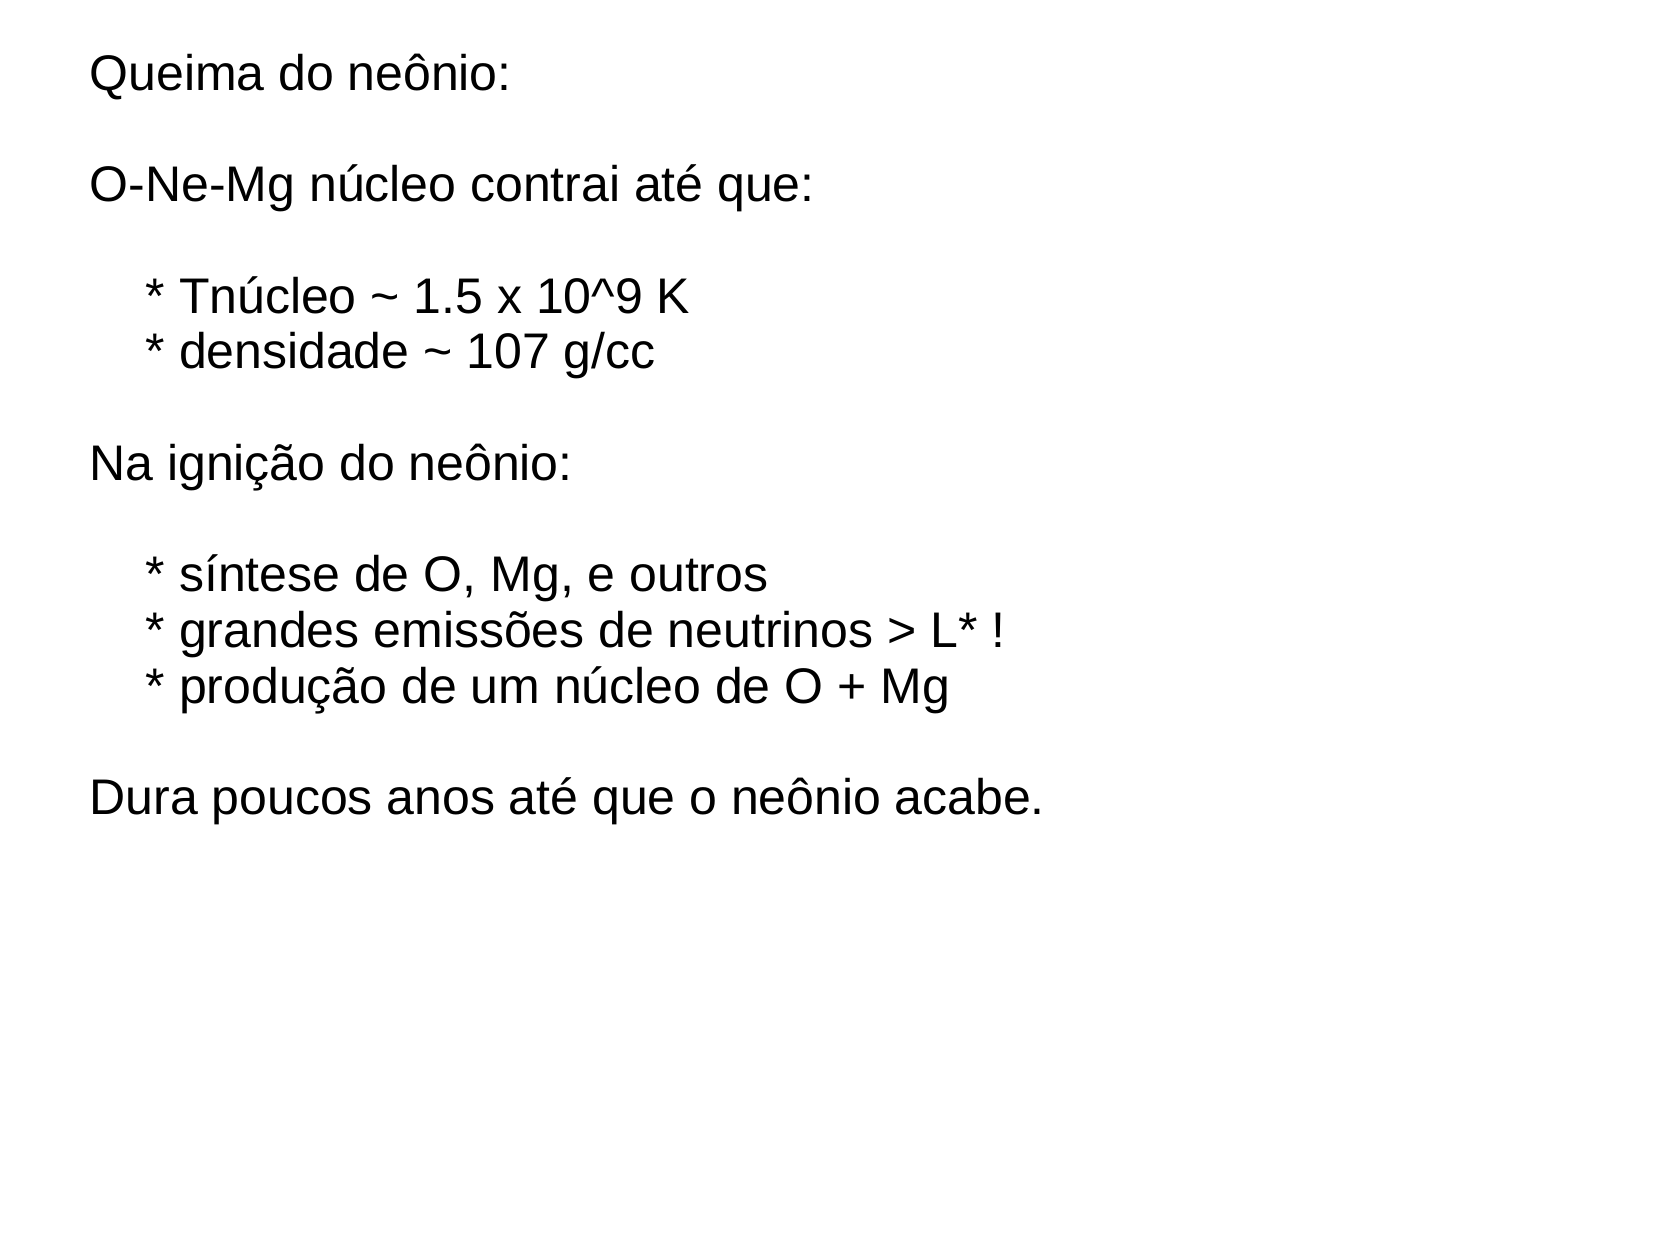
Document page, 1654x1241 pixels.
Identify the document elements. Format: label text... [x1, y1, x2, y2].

text_box Queima do neônio: O-Ne-Mg núcleo contrai até que: * Tnúcleo ~ 1.5 x 10^9 K * densidade ~ 107 g/cc Na ignição do neônio: * síntese de O, Mg, e outros * grandes emissões de neutrinos > L* ! * produção de um núcleo de O + Mg Dura poucos anos até que o neônio acabe. [75, 37, 1576, 889]
